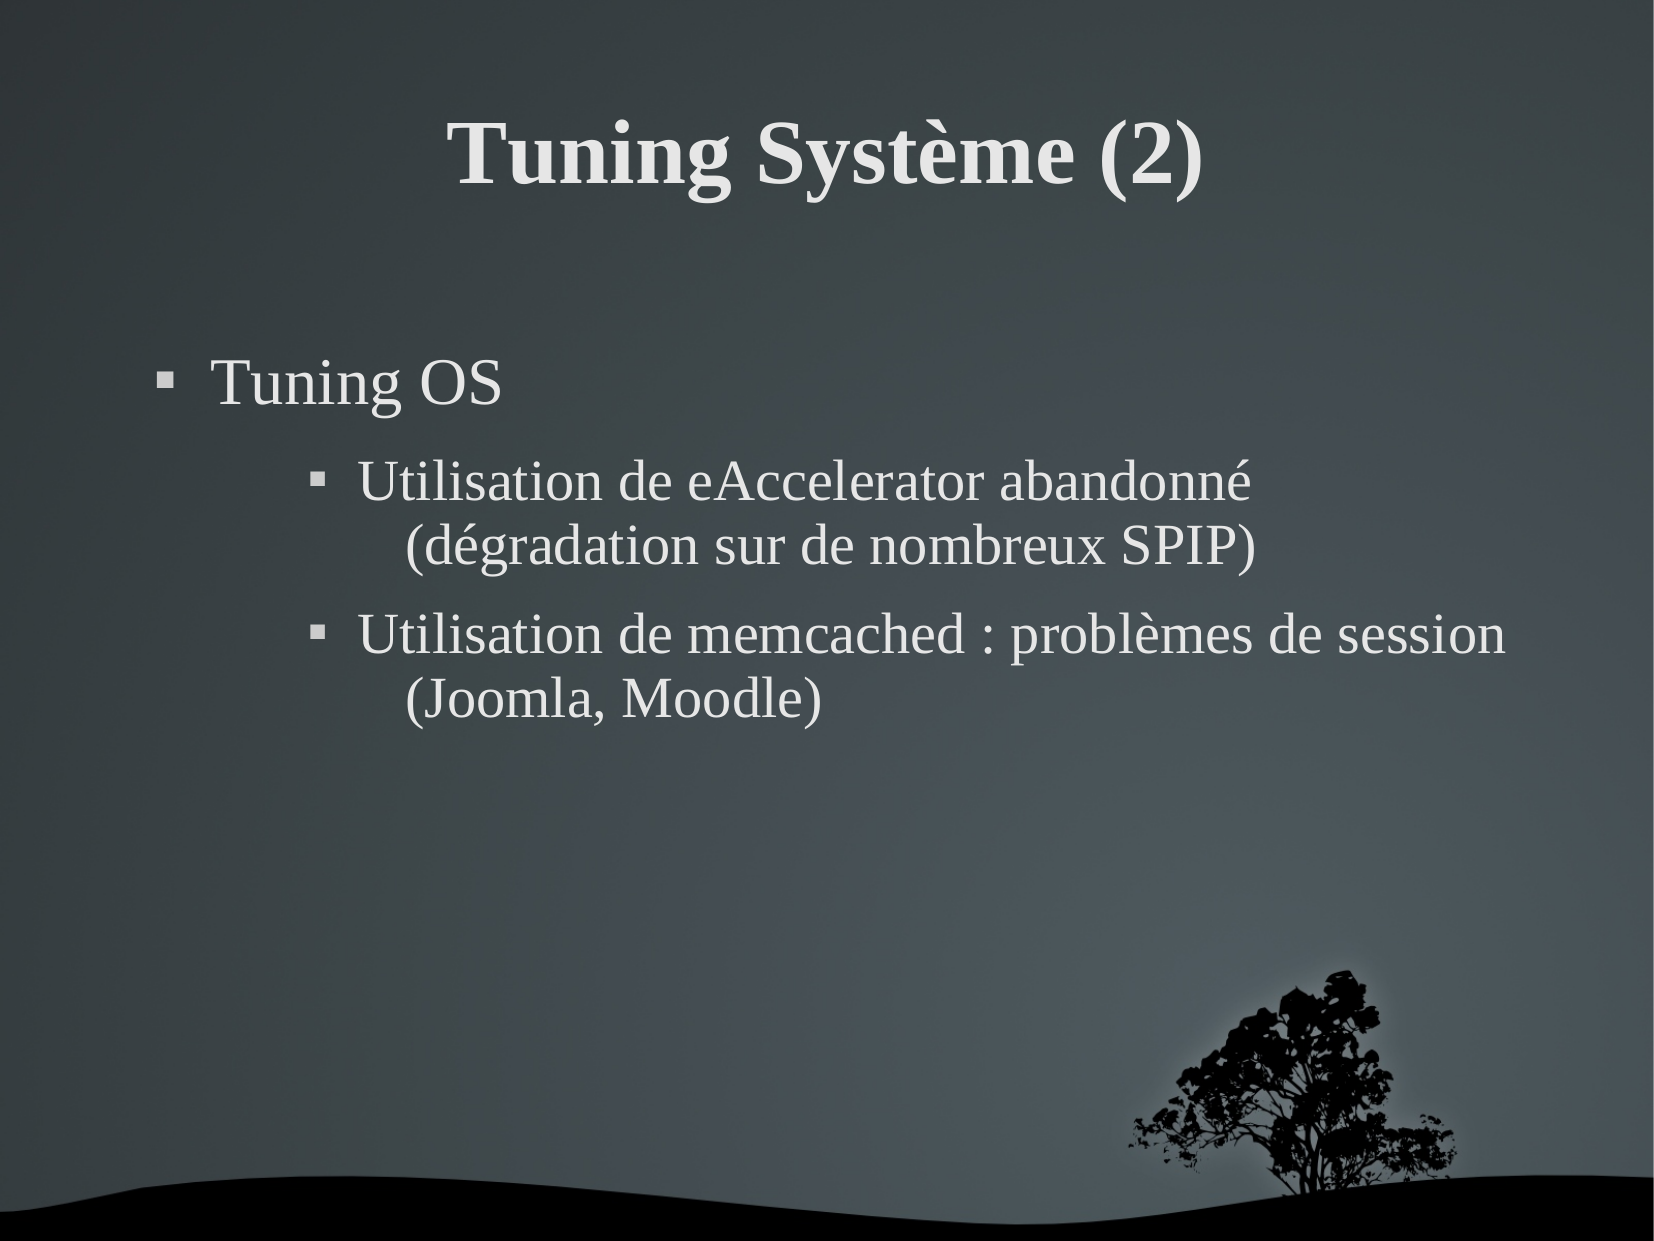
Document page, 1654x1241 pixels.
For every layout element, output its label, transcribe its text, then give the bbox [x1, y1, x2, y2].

picture [0, 0, 1654, 1241]
title Tuning Système (2) [82, 49, 1571, 257]
list Tuning OS Utilisation de eAccelerator abandonné (dégradation sur de nombreux SPIP) Utilisation de memcached : problèmes de session (Joomla, Moodle) [121, 344, 1534, 1182]
